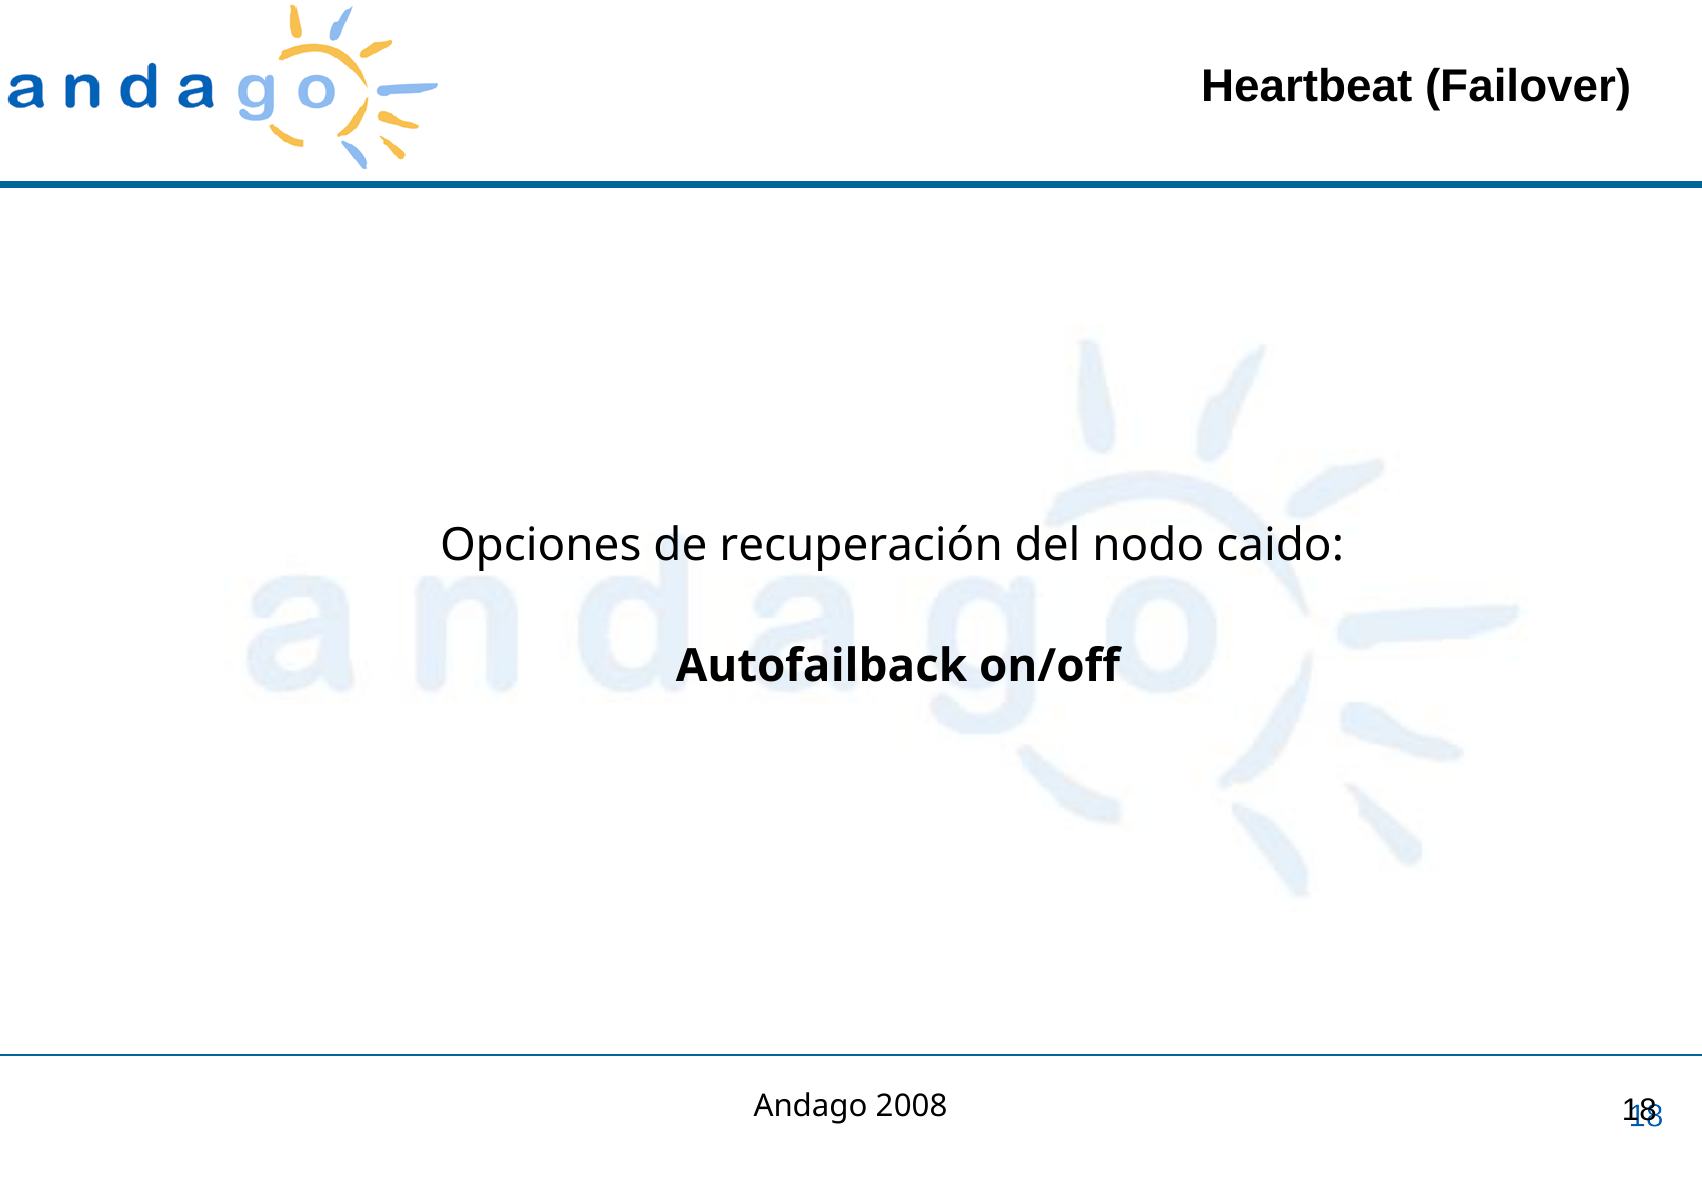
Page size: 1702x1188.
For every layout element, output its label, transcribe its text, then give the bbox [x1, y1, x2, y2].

picture [0, 0, 255, 175]
subtitle Opciones de recuperación del nodo caido: Autofailback on/off [127, 258, 1575, 955]
title Heartbeat (Failover) [255, 0, 1702, 188]
